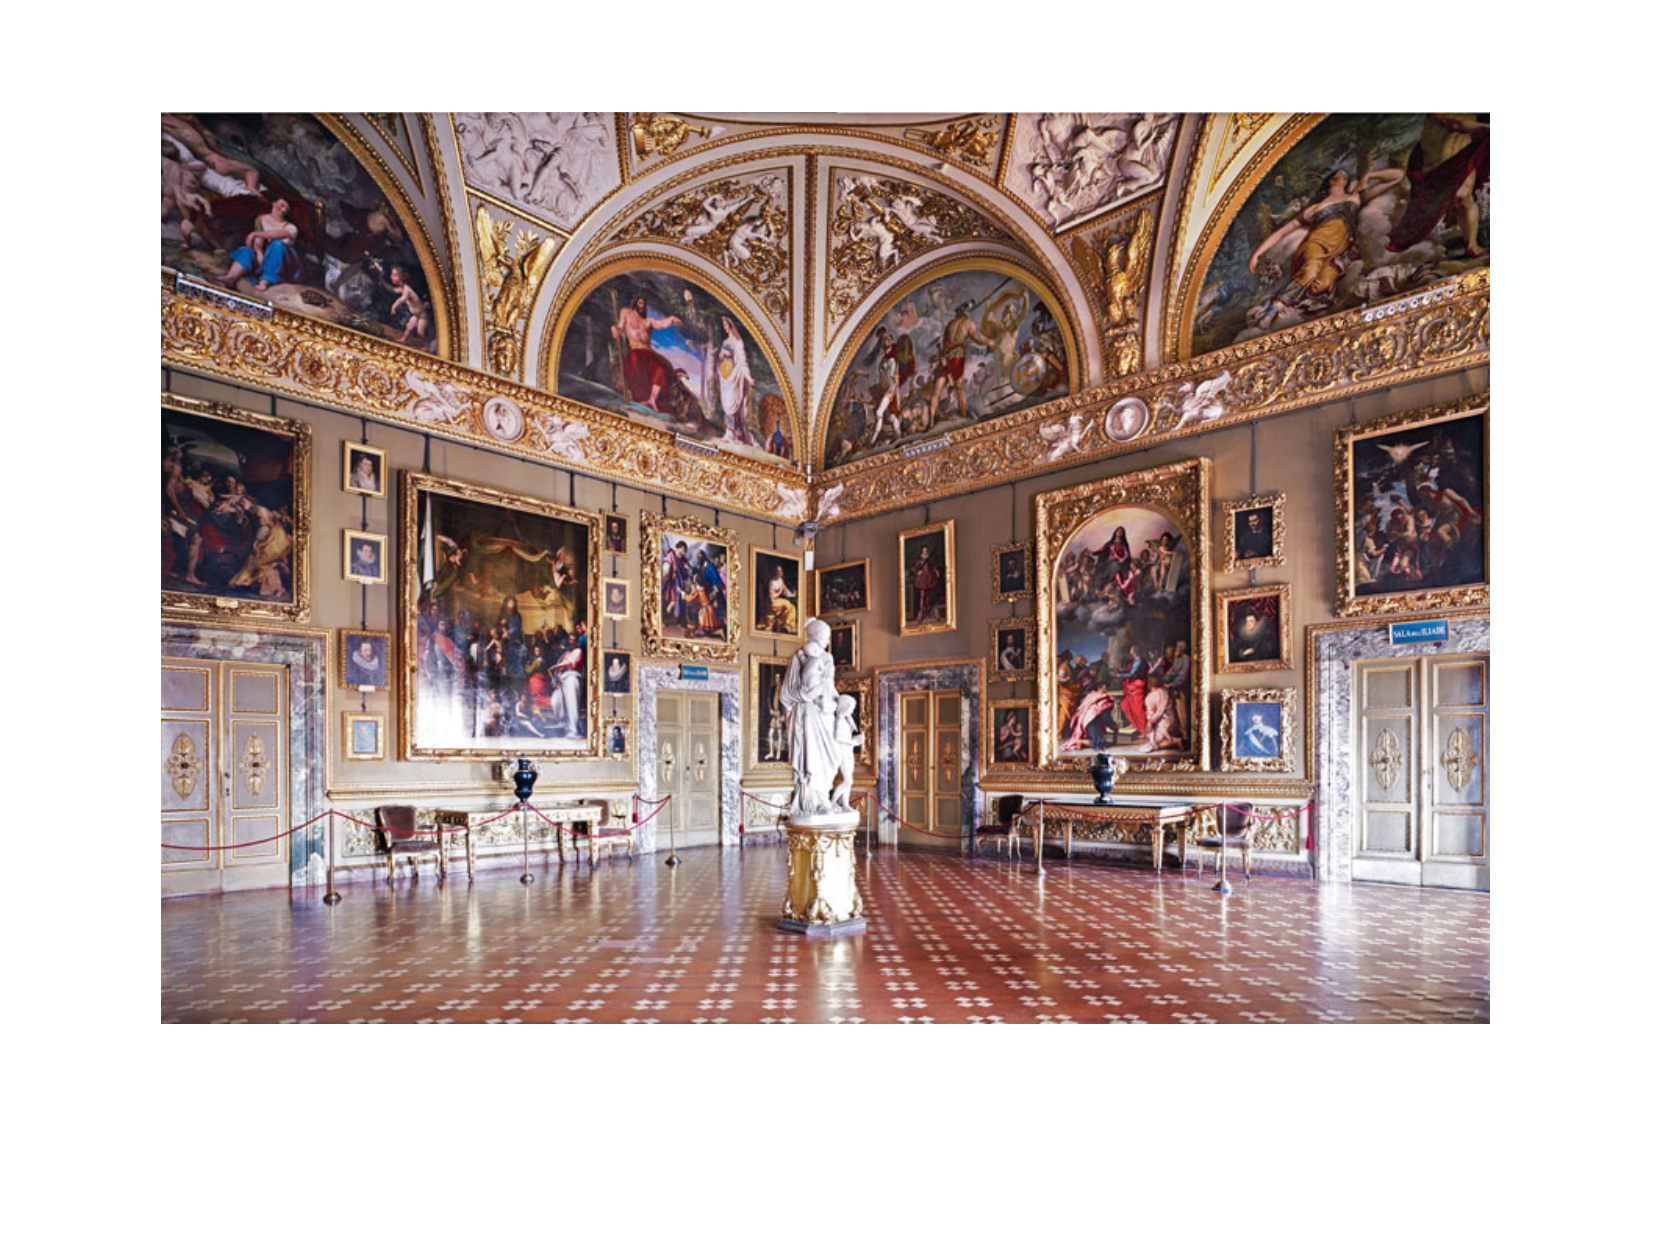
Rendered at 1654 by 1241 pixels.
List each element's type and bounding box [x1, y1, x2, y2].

picture [161, 112, 1490, 1024]
